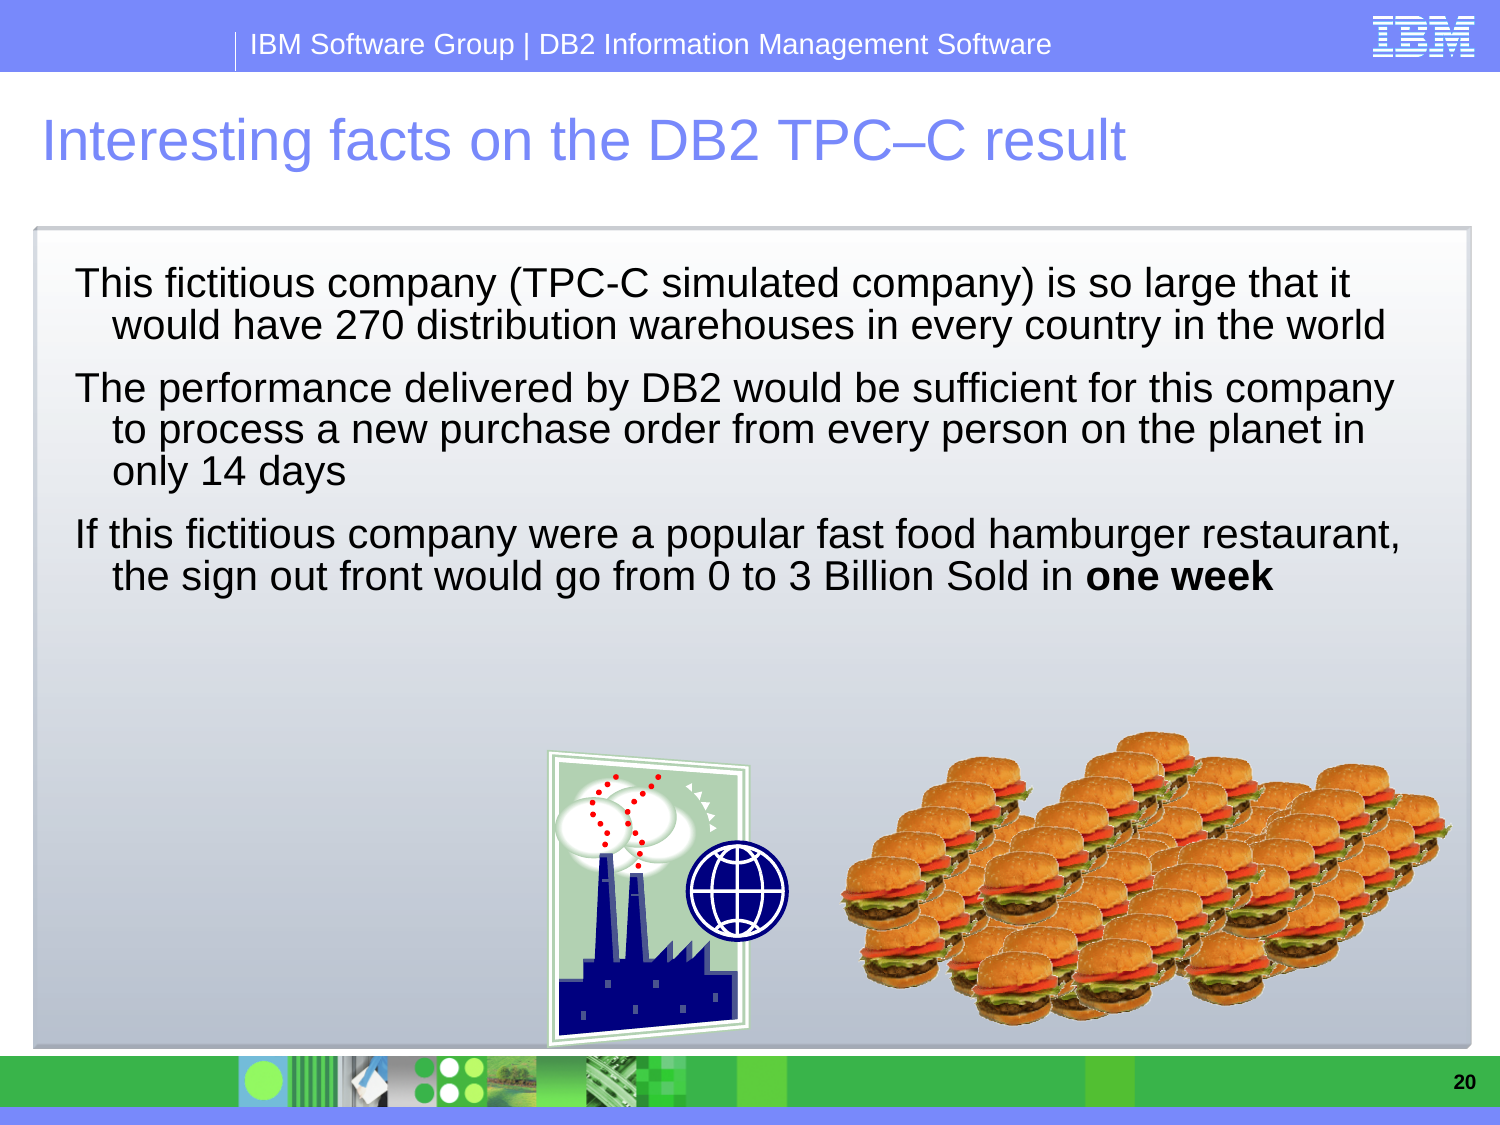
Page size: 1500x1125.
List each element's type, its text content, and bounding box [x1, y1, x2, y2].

picture [833, 723, 1459, 1036]
picture [546, 749, 789, 1048]
picture [0, 1056, 1500, 1107]
title Interesting facts on the DB2 TPC–C result [26, 104, 1416, 183]
list This fictitious company (TPC-C simulated company) is so large that it would have 270 distribution warehouses in every country in the world The performance delivered by DB2 would be sufficient for this company to process a new purchase order from every person on the planet in only 14 days If this fictitious company were a popular fast food hamburger restaurant, the sign out front would go from 0 to 3 Billion Sold in one week [59, 256, 1441, 738]
